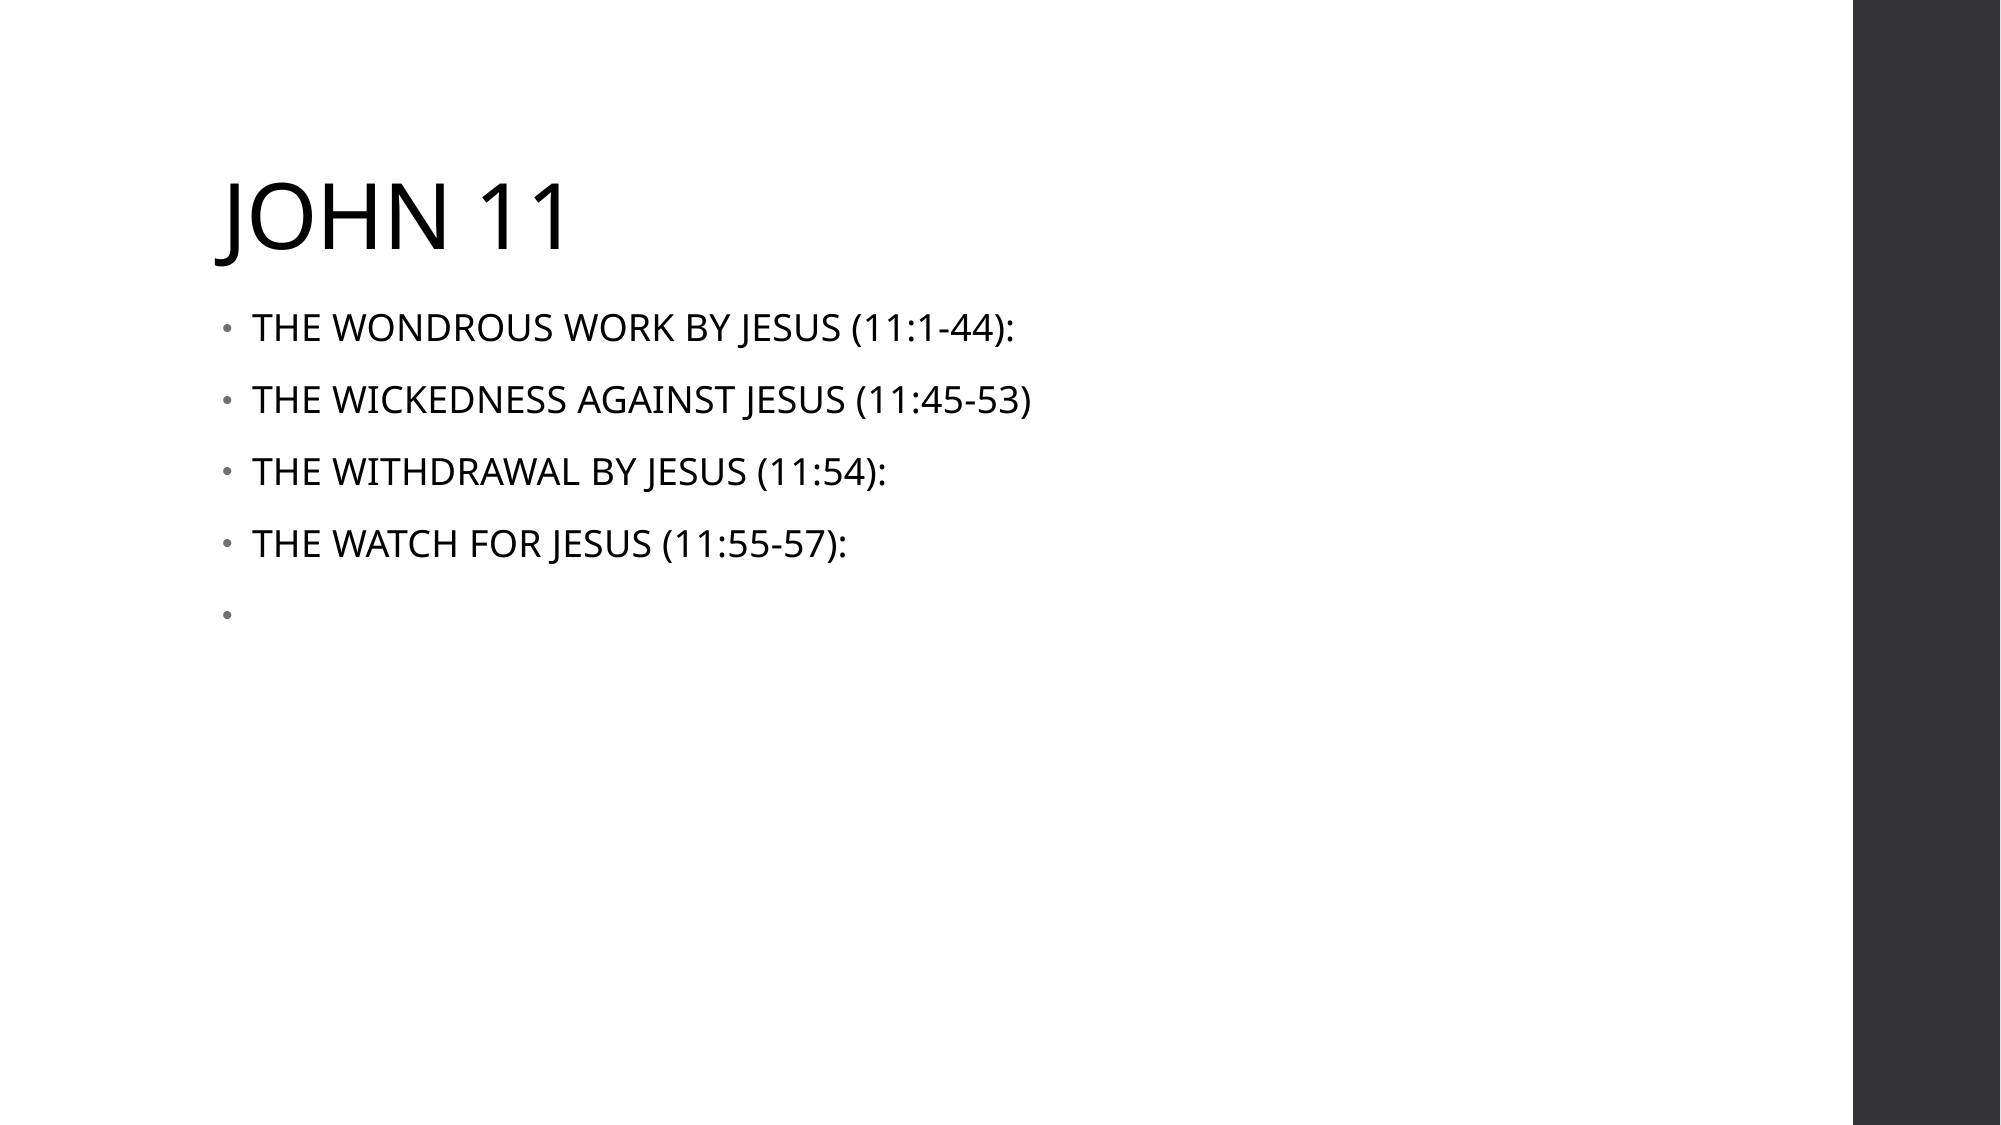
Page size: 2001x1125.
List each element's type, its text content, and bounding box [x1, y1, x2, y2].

list THE WONDROUS WORK BY JESUS (11:1-44): THE WICKEDNESS AGAINST JESUS (11:45-53) THE WITHDRAWAL BY JESUS (11:54): THE WATCH FOR JESUS (11:55-57): [206, 299, 1617, 1014]
title JOHN 11 [206, 60, 1797, 278]
